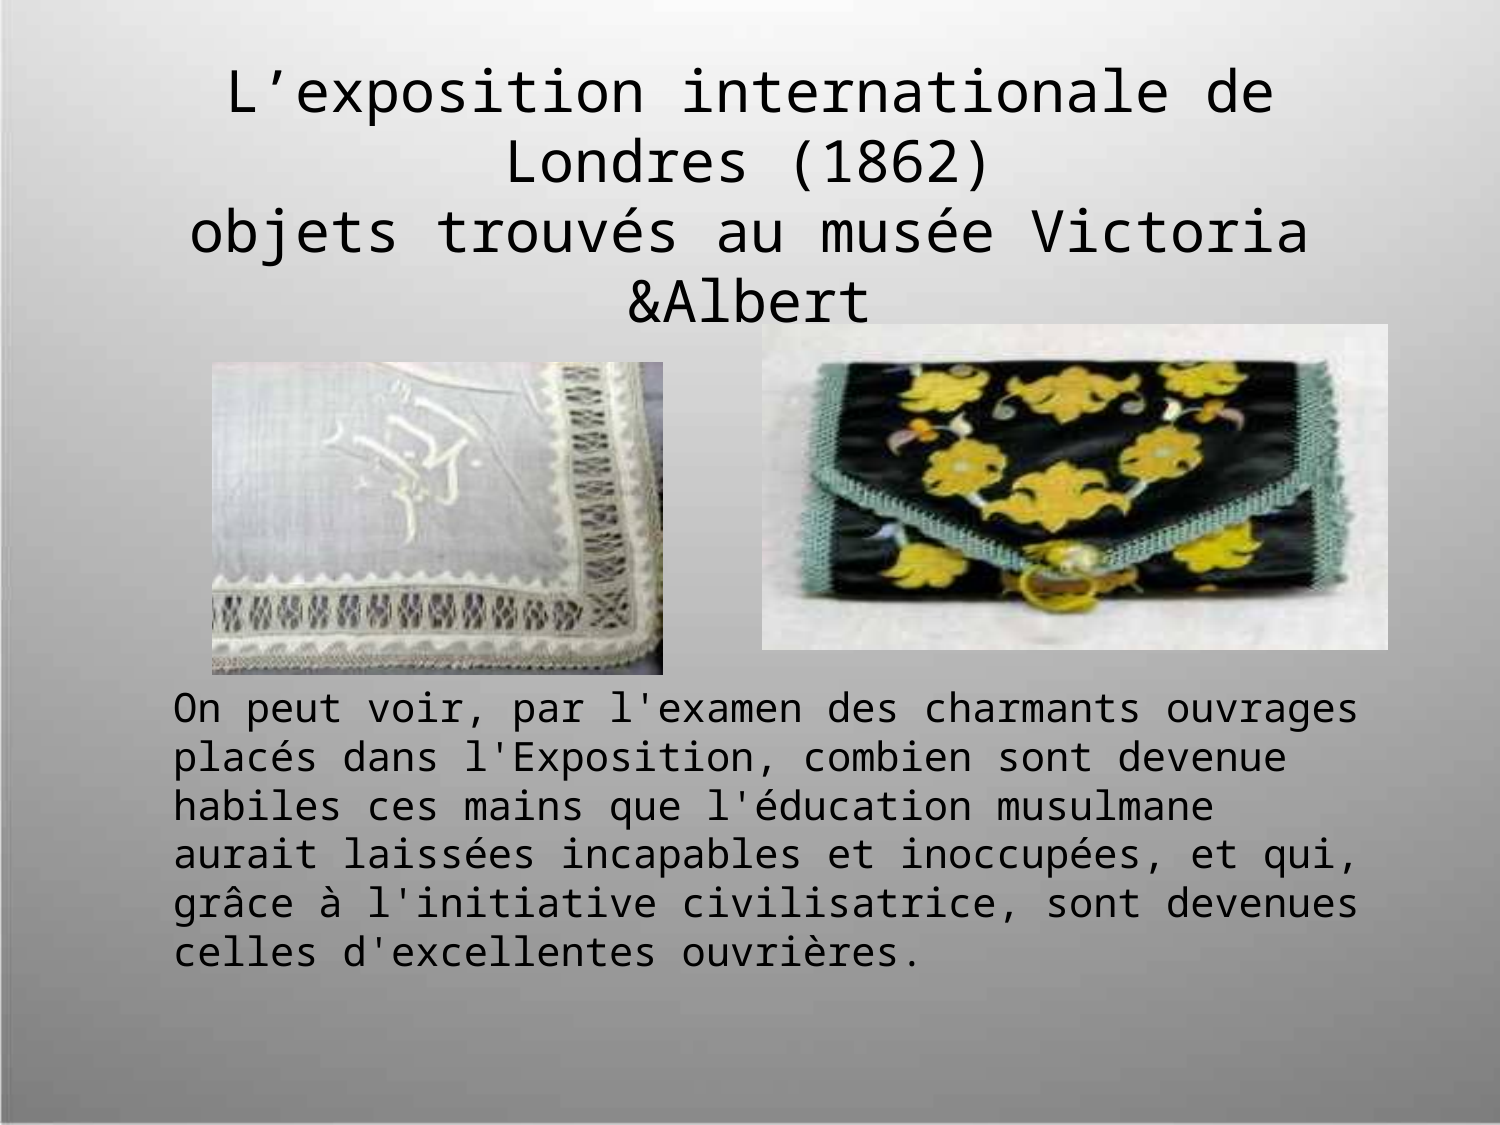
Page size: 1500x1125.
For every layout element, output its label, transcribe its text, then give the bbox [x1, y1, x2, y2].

list On peut voir, par l'examen des charmants ouvrages placés dans l'Exposition, combien sont devenue habiles ces mains que l'éducation musulmane aurait laissées incapables et inoccupées, et qui, grâce à l'initiative civilisatrice, sont devenues celles d'excellentes ouvrières. [112, 674, 1388, 1000]
title L’exposition internationale de Londres (1862) objets trouvés au musée Victoria &Albert [112, 99, 1388, 288]
list [112, 324, 738, 651]
picture [0, 0, 1500, 1125]
